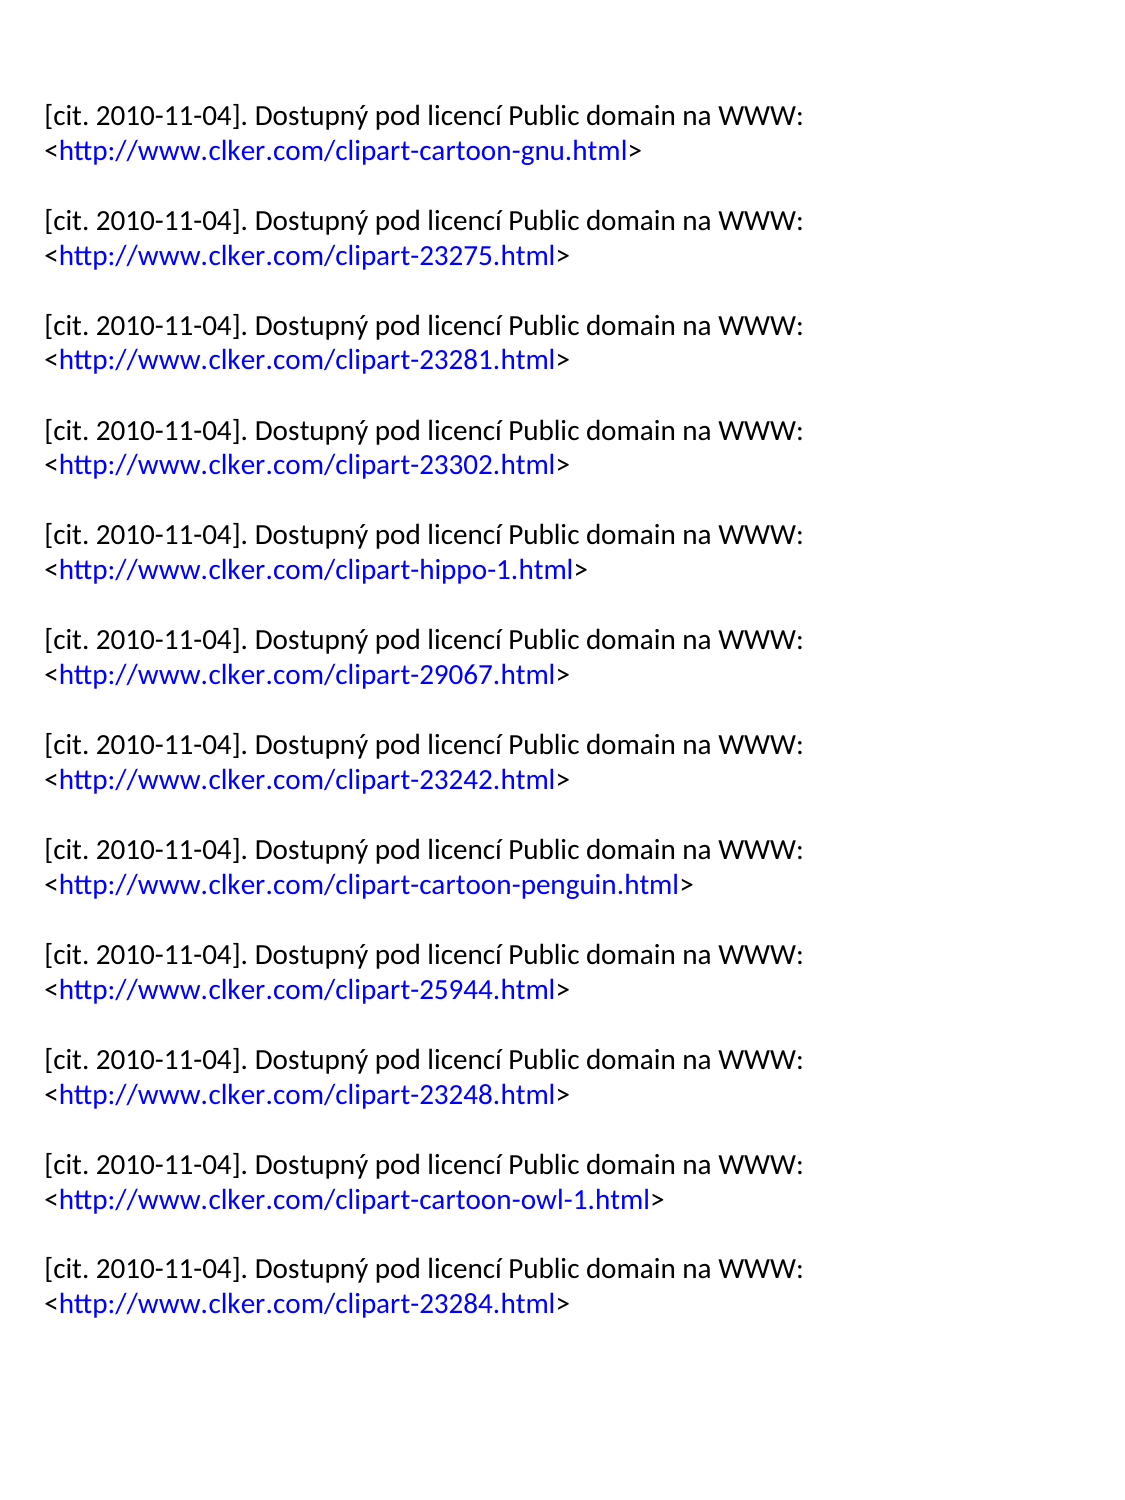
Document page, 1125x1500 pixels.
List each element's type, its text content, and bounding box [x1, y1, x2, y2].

text_box [cit. 2010-11-04]. Dostupný pod licencí Public domain na WWW: <http://www.clker.com/clipart-cartoon-gnu.html> [cit. 2010-11-04]. Dostupný pod licencí Public domain na WWW: <http://www.clker.com/clipart-23275.html> [cit. 2010-11-04]. Dostupný pod licencí Public domain na WWW: <http://www.clker.com/clipart-23281.html> [cit. 2010-11-04]. Dostupný pod licencí Public domain na WWW: <http://www.clker.com/clipart-23302.html> [cit. 2010-11-04]. Dostupný pod licencí Public domain na WWW: <http://www.clker.com/clipart-hippo-1.html> [cit. 2010-11-04]. Dostupný pod licencí Public domain na WWW: <http://www.clker.com/clipart-29067.html> [cit. 2010-11-04]. Dostupný pod licencí Public domain na WWW: <http://www.clker.com/clipart-23242.html> [cit. 2010-11-04]. Dostupný pod licencí Public domain na WWW: <http://www.clker.com/clipart-cartoon-penguin.html> [cit. 2010-11-04]. Dostupný pod licencí Public domain na WWW: <http://www.clker.com/clipart-25944.html> [cit. 2010-11-04]. Dostupný pod licencí Public domain na WWW: <http://www.clker.com/clipart-23248.html> [cit. 2010-11-04]. Dostupný pod licencí Public domain na WWW: <http://www.clker.com/clipart-cartoon-owl-1.html> [cit. 2010-11-04]. Dostupný pod licencí Public domain na WWW: <http://www.clker.com/clipart-23284.html> [29, 88, 1063, 1328]
